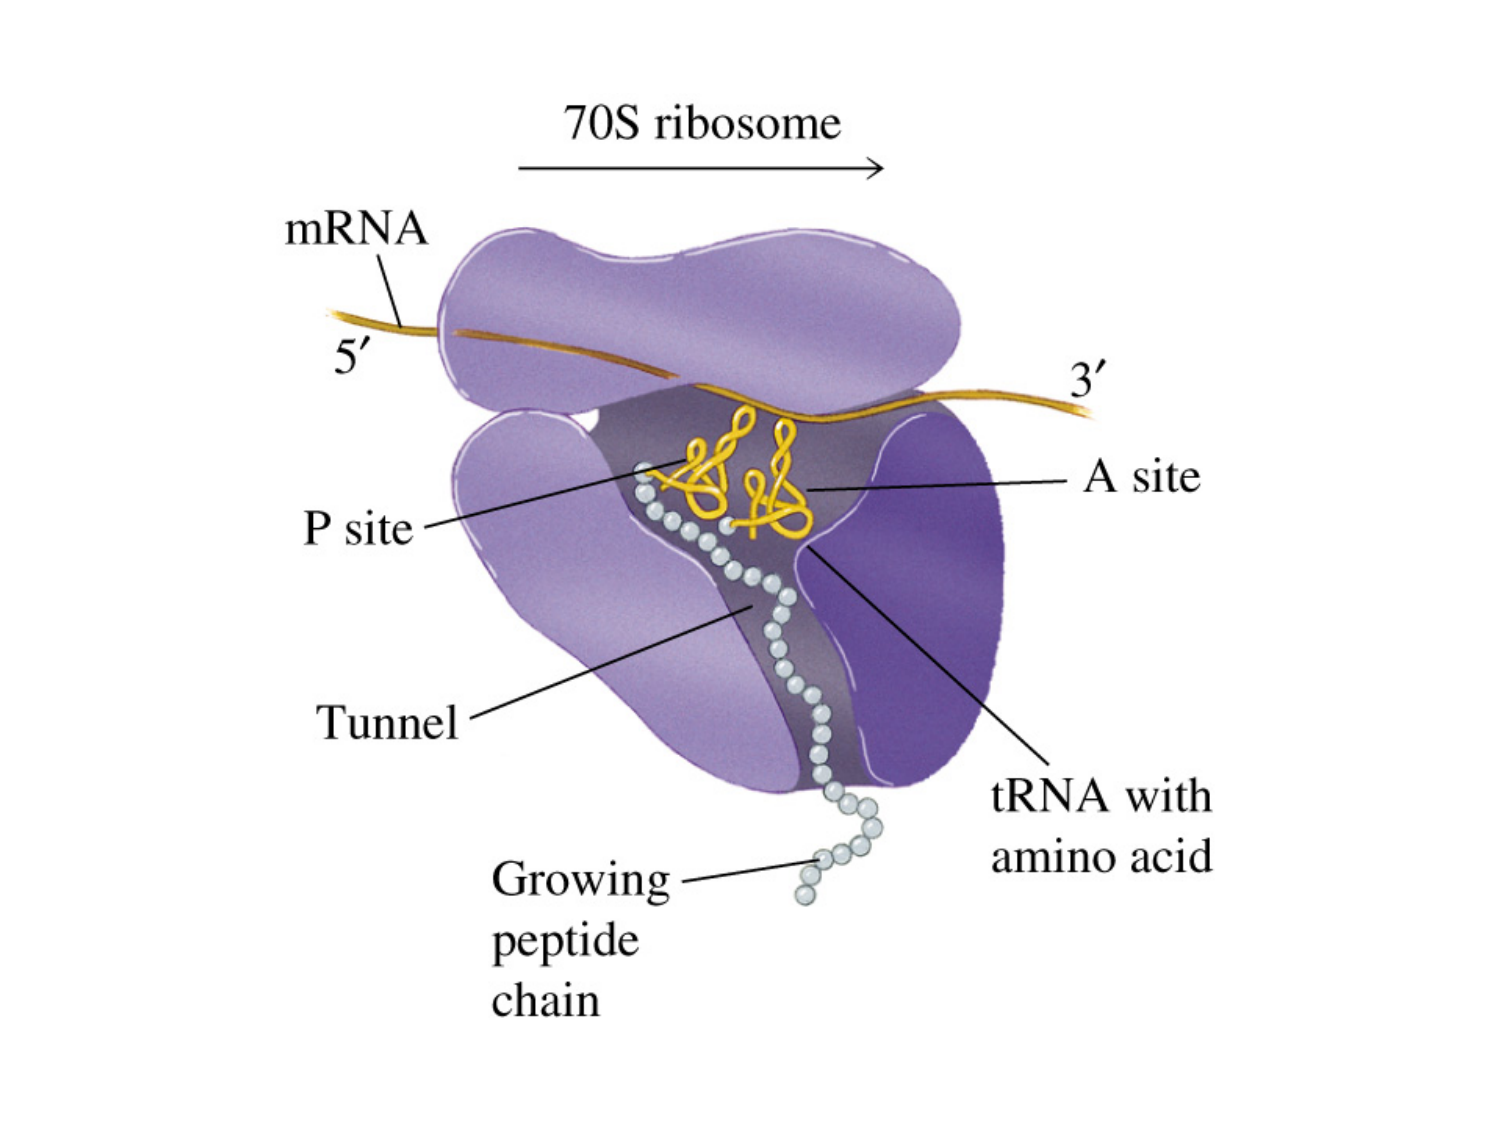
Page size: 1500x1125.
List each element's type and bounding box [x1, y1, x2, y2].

picture [276, 93, 1224, 1032]
